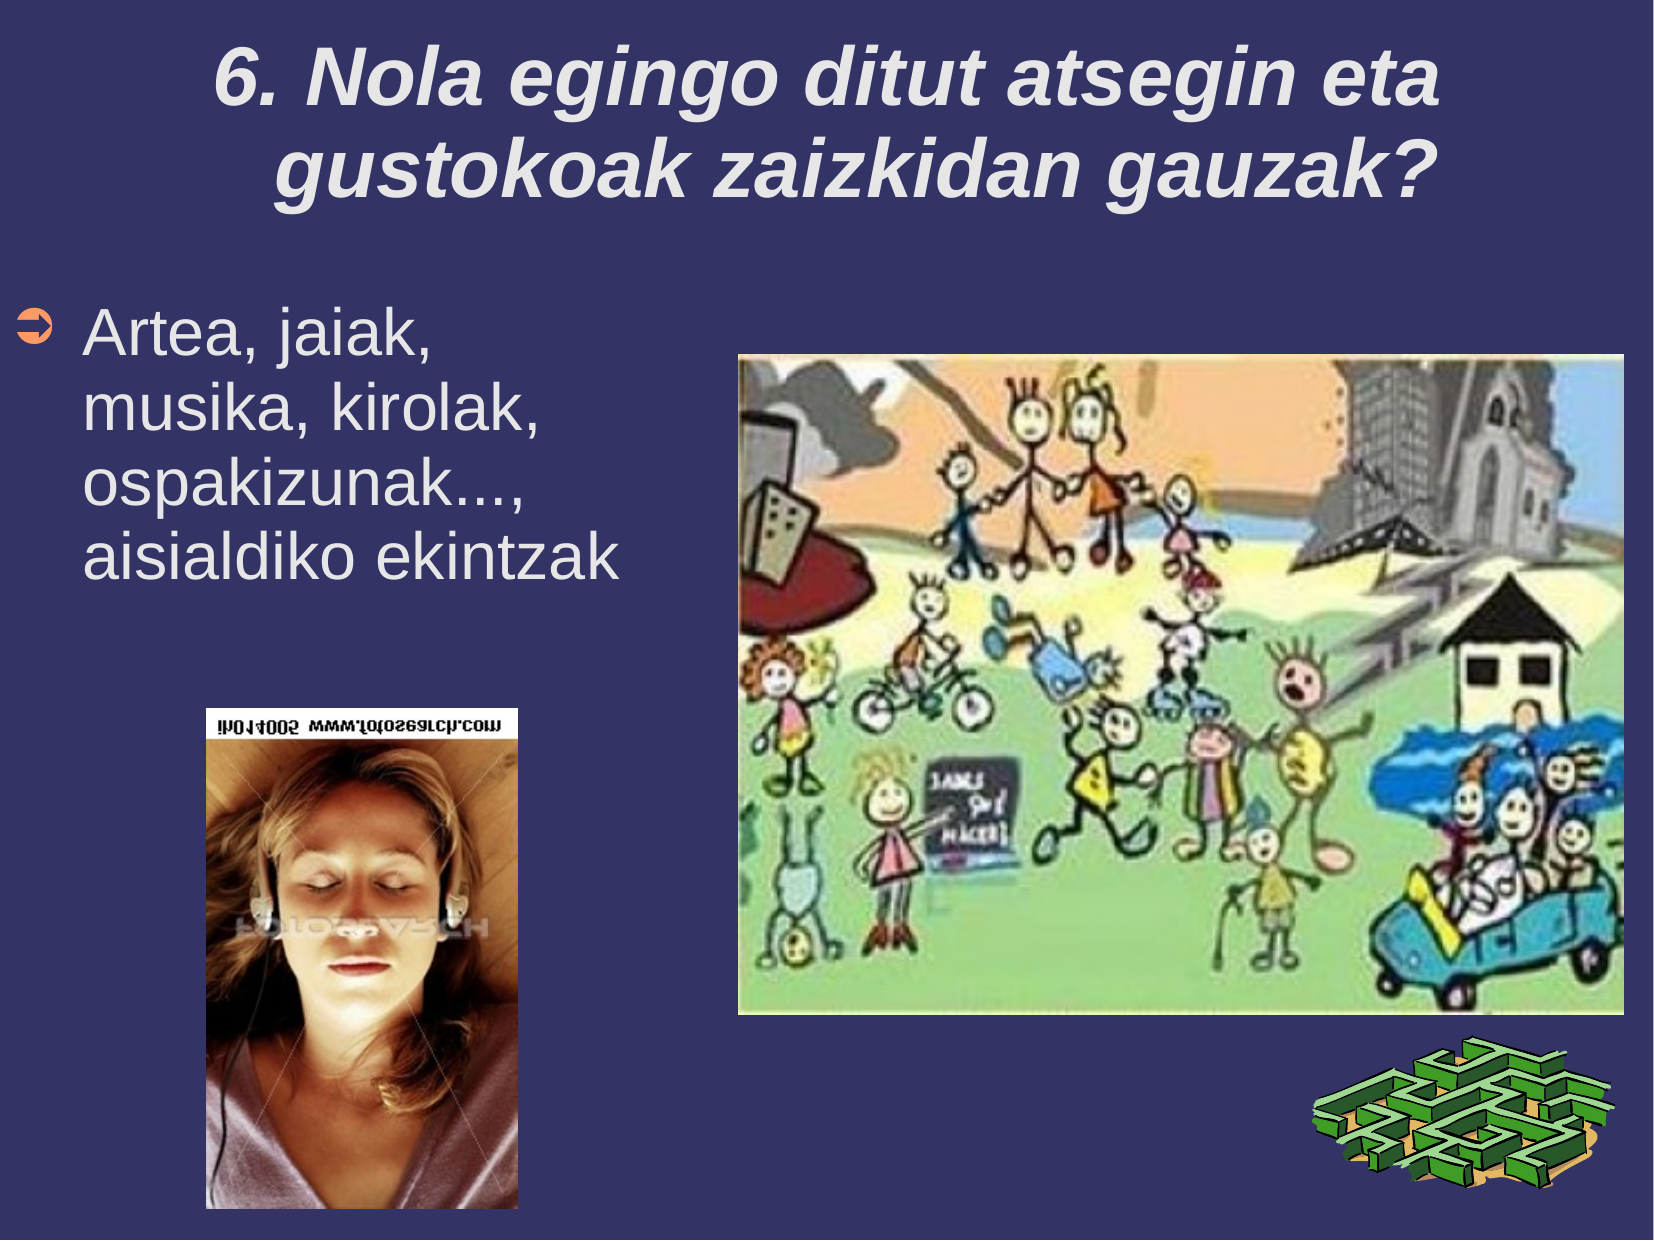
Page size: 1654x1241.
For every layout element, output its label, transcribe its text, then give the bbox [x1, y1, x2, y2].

picture [206, 708, 518, 1209]
list Artea, jaiak, musika, kirolak, ospakizunak..., aisialdiko ekintzak [0, 295, 650, 798]
picture [738, 354, 1624, 1015]
title 6. Nola egingo ditut atsegin eta gustokoak zaizkidan gauzak? [121, 26, 1534, 219]
